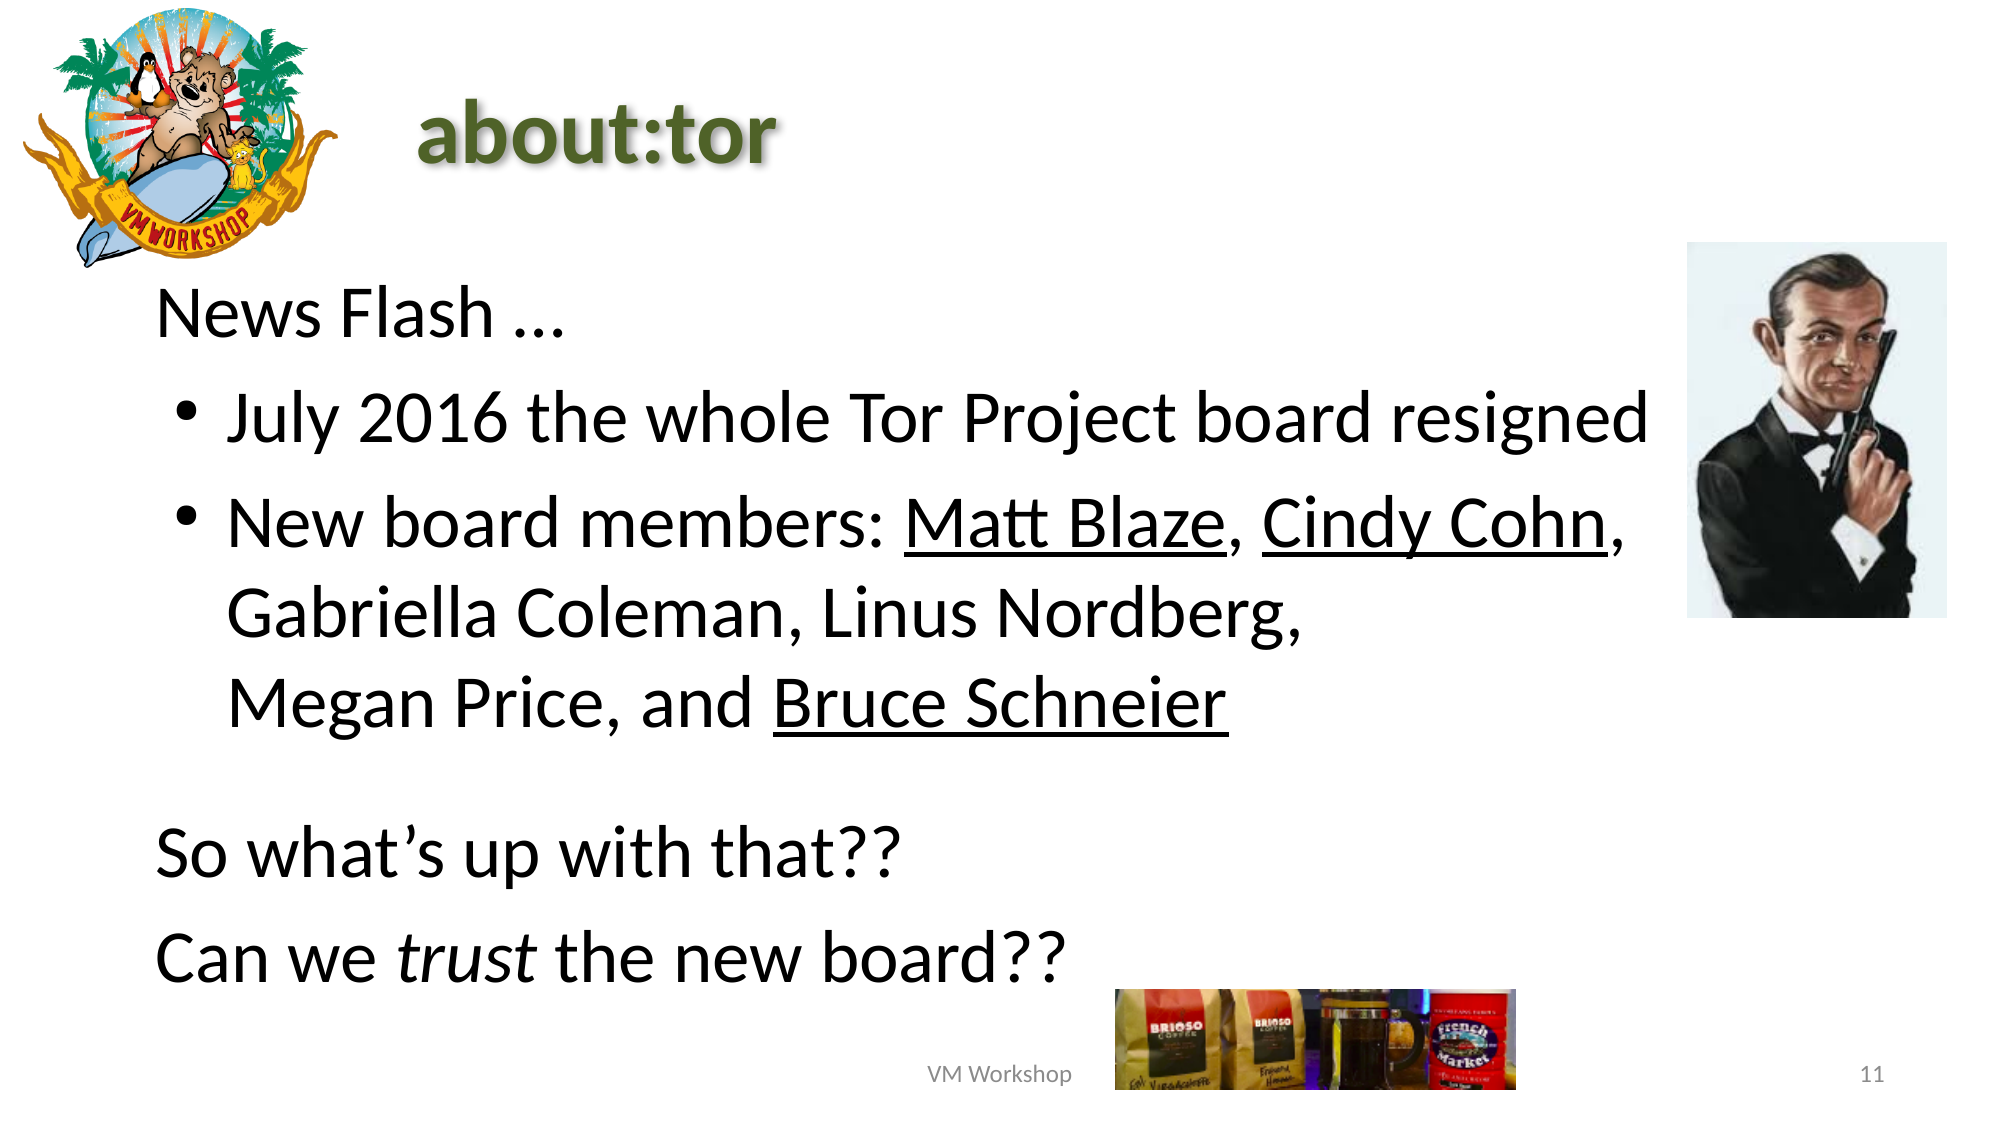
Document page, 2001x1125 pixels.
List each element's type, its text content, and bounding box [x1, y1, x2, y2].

picture [1115, 1066, 1516, 1090]
list News Flash … July 2016 the whole Tor Project board resigned New board members: Matt Blaze, Cindy Cohn, Gabriella Coleman, Linus Nordberg, Megan Price, and Bruce Schneier So what’s up with that?? Can we trust the new board?? [155, 262, 1876, 1066]
title about:tor [400, 62, 1930, 192]
picture [1687, 242, 1947, 618]
picture [23, 8, 338, 269]
